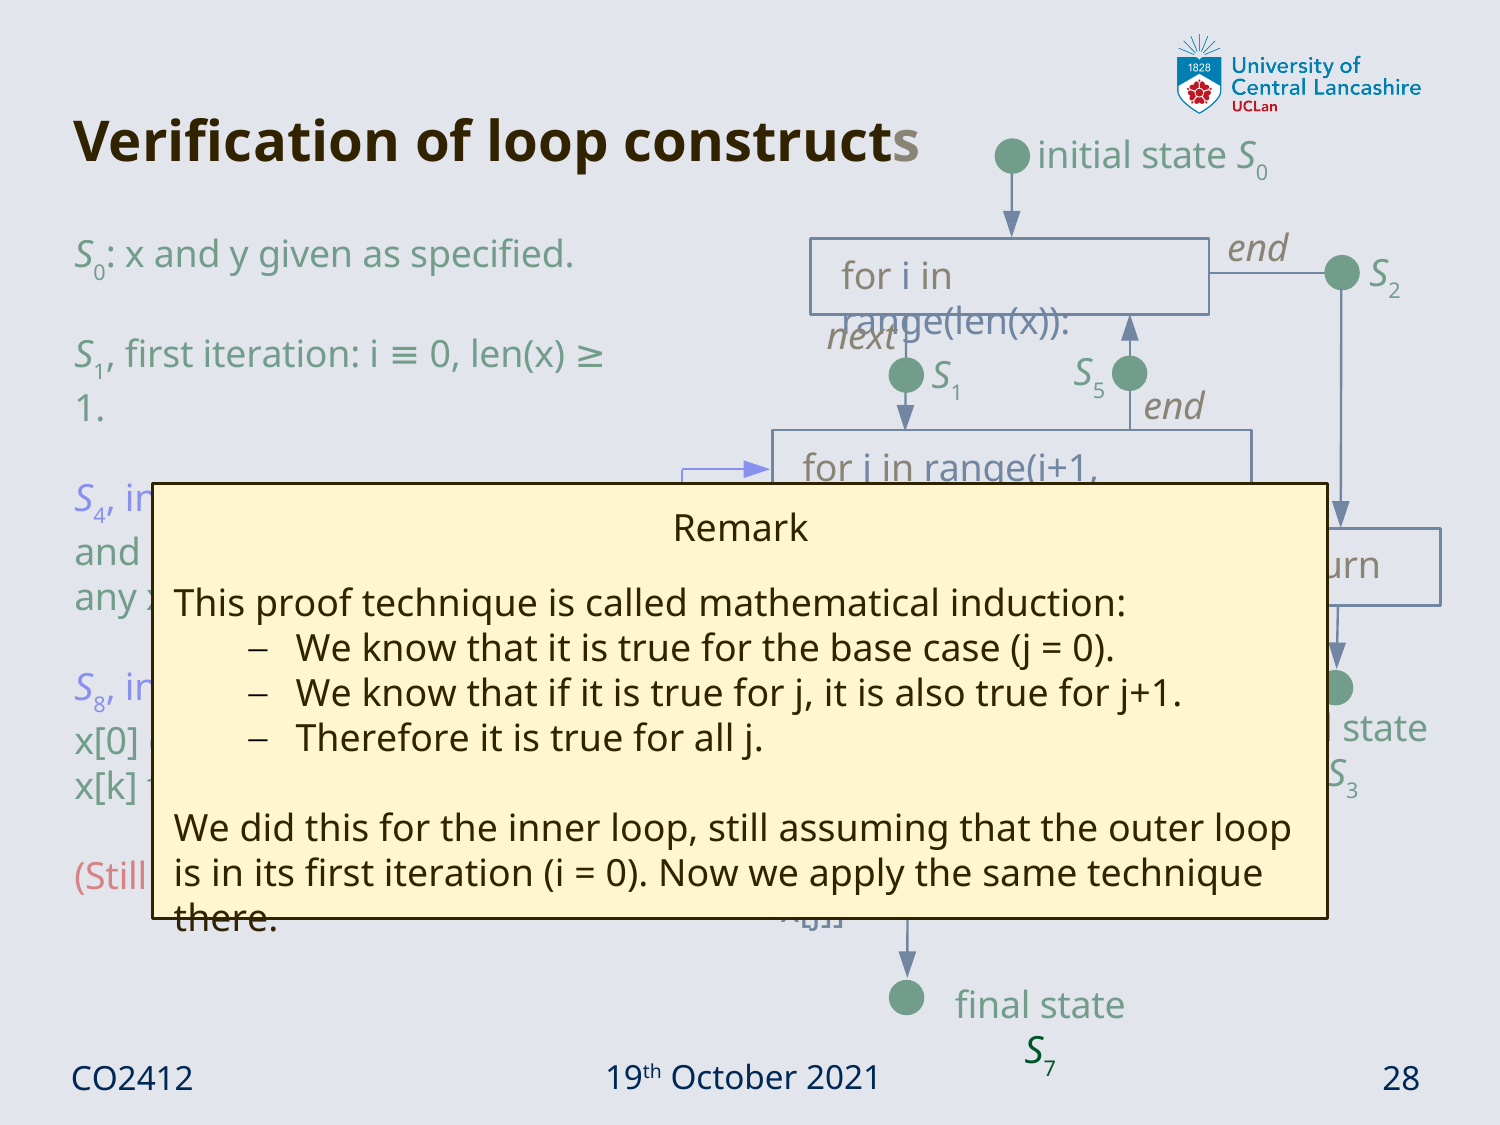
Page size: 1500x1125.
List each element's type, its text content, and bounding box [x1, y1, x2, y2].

title Verification of loop constructs [58, 93, 1475, 186]
text_box Remark This proof technique is called mathematical induction: We know that it is true for the base case (j = 0). We know that if it is true for j, it is also true for j+1. Therefore it is true for all j. We did this for the inner loop, still assuming that the outer loop is in its first iteration (i = 0). Now we apply the same technique there. [159, 496, 1322, 902]
text_box [28, 125, 1462, 1030]
text_box final state S7 [919, 1030, 1161, 1044]
picture [1177, 34, 1421, 93]
